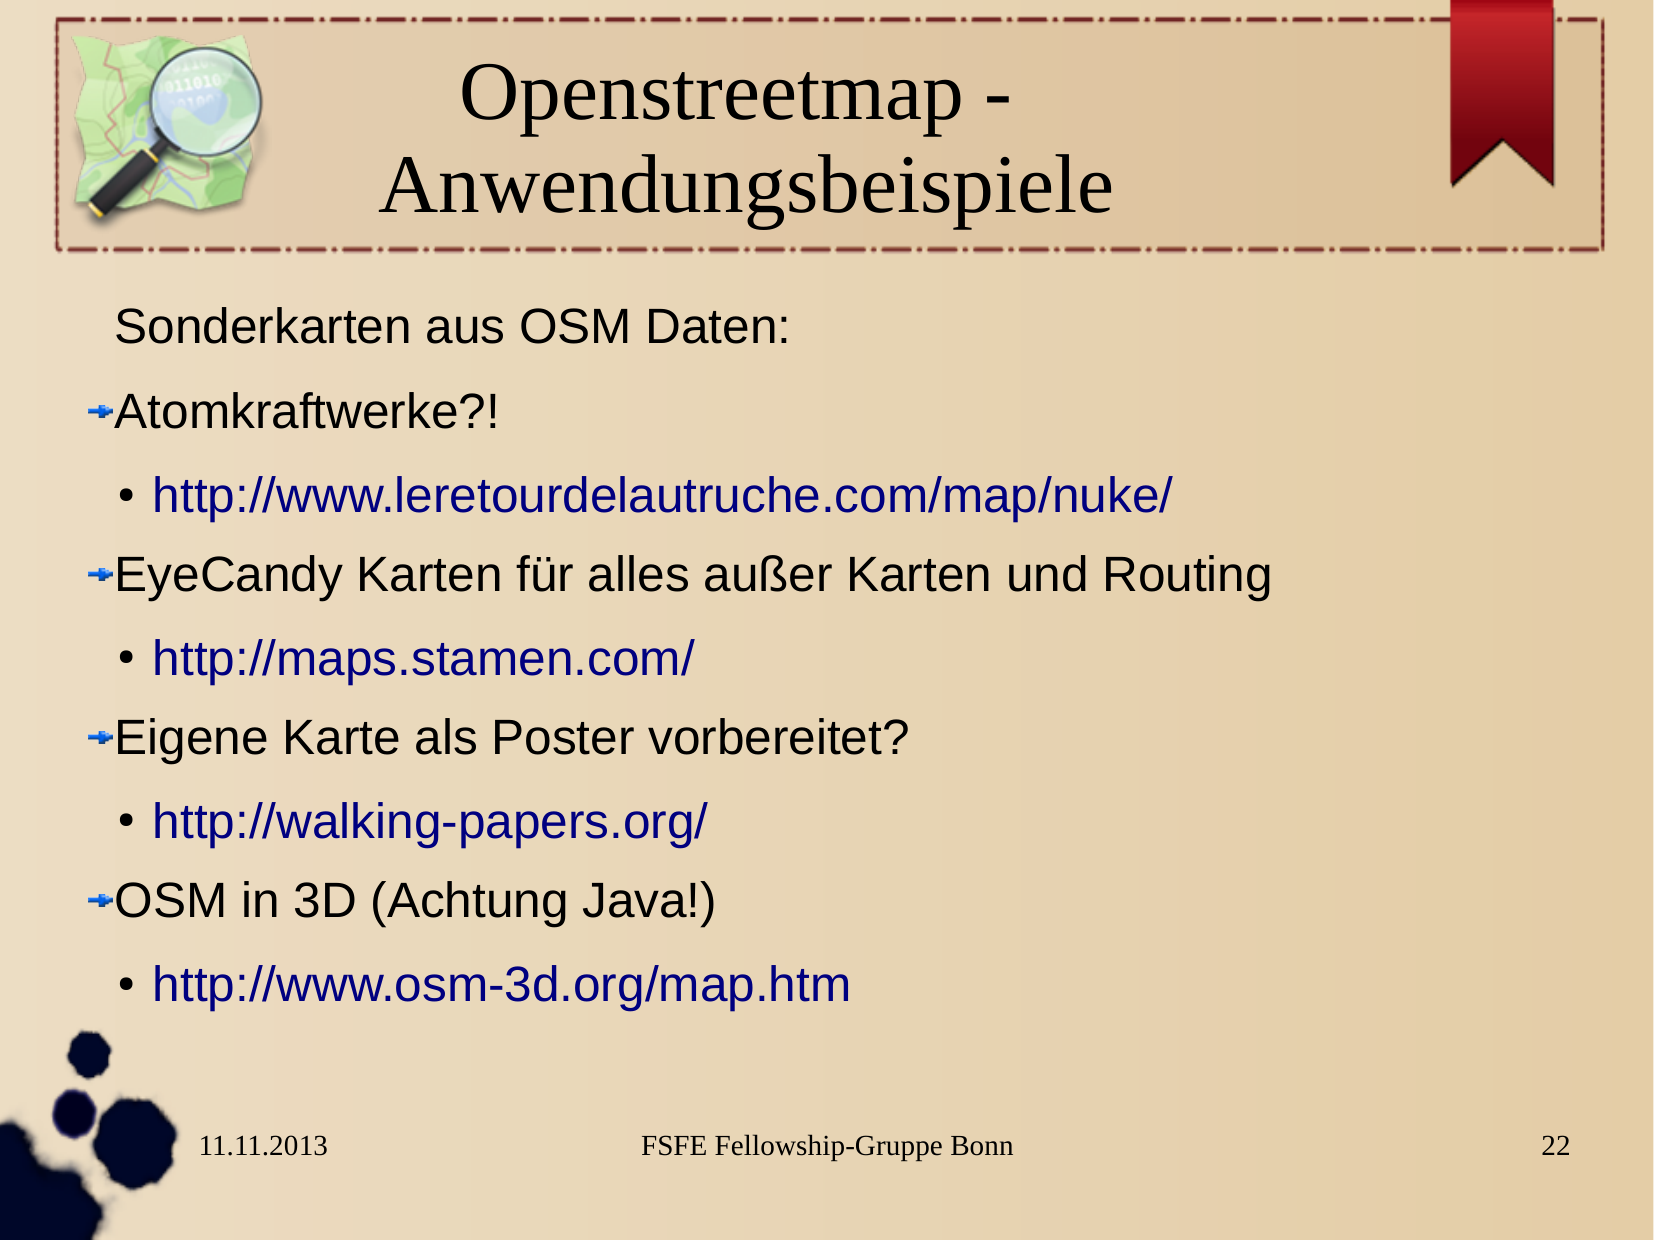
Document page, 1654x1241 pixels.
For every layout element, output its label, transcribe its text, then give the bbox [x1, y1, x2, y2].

title Openstreetmap - Anwendungsbeispiele [272, 45, 1412, 231]
picture [0, 0, 1654, 1240]
list Sonderkarten aus OSM Daten: Atomkraftwerke?! http://www.leretourdelautruche.com/map/nuke/ EyeCandy Karten für alles außer Karten und Routing http://maps.stamen.com/ Eigene Karte als Poster vorbereitet? http://walking-papers.org/ OSM in 3D (Achtung Java!) http://www.osm-3d.org/map.htm [82, 299, 1571, 1019]
